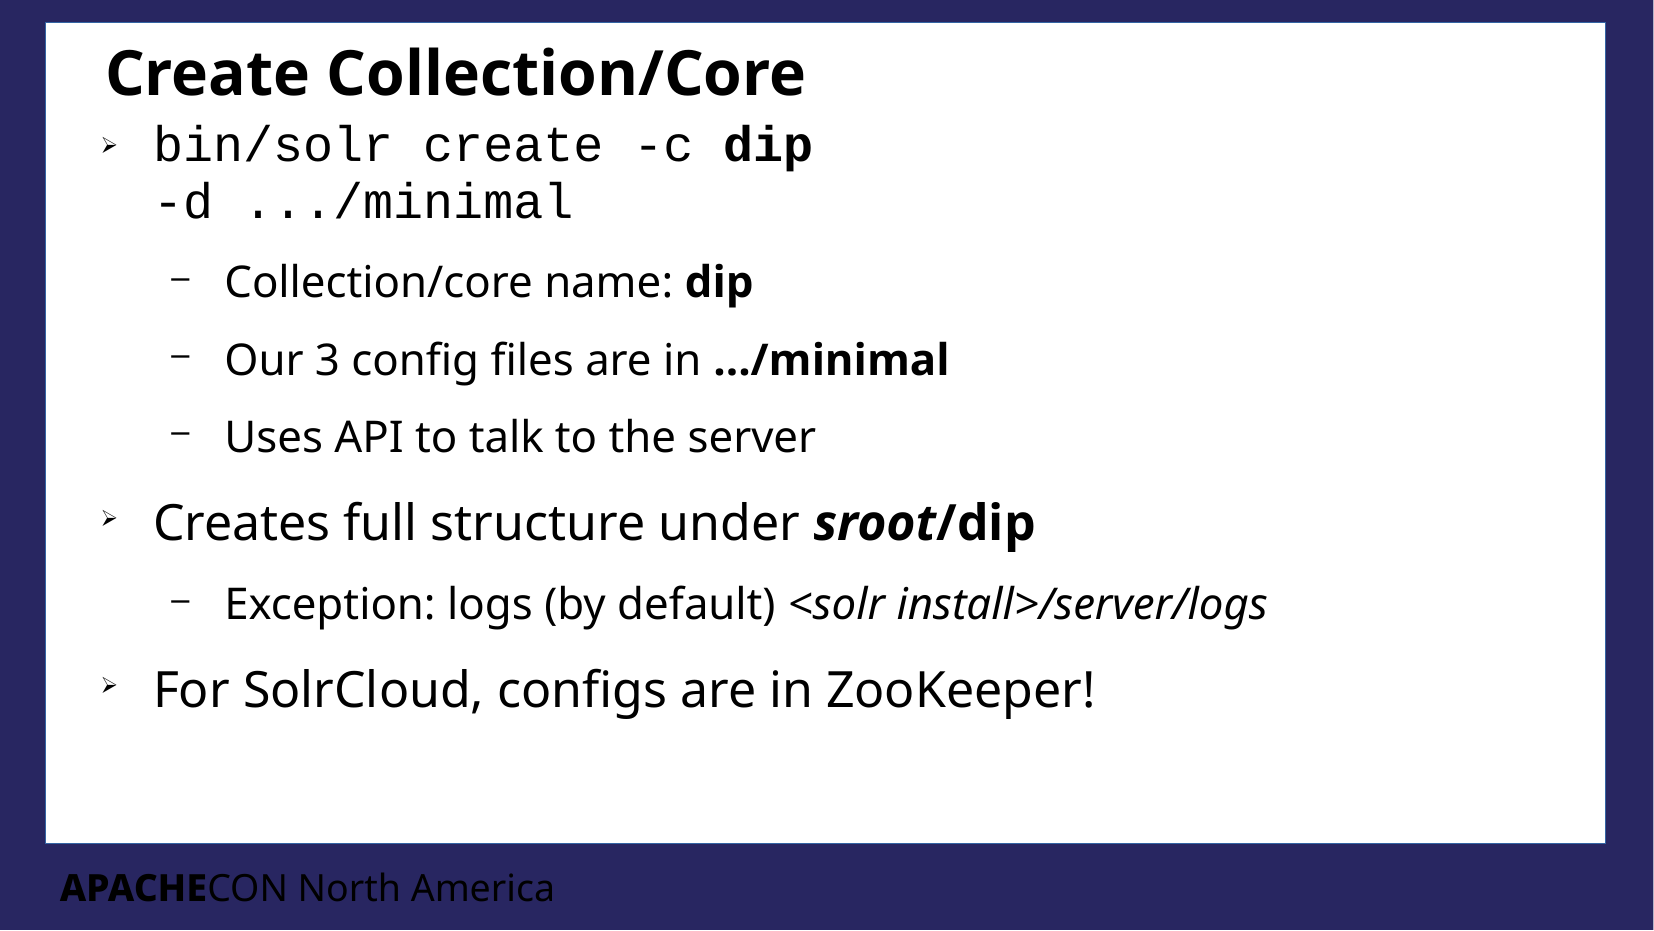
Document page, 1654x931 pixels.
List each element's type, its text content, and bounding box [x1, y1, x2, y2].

list bin/solr create -c dip -d .../minimal Collection/core name: dip Our 3 config files are in .../minimal Uses API to talk to the server Creates full structure under sroot/dip Exception: logs (by default) <solr install>/server/logs For SolrCloud, configs are in ZooKeeper! [82, 120, 1571, 757]
title Create Collection/Core [105, 32, 1546, 110]
